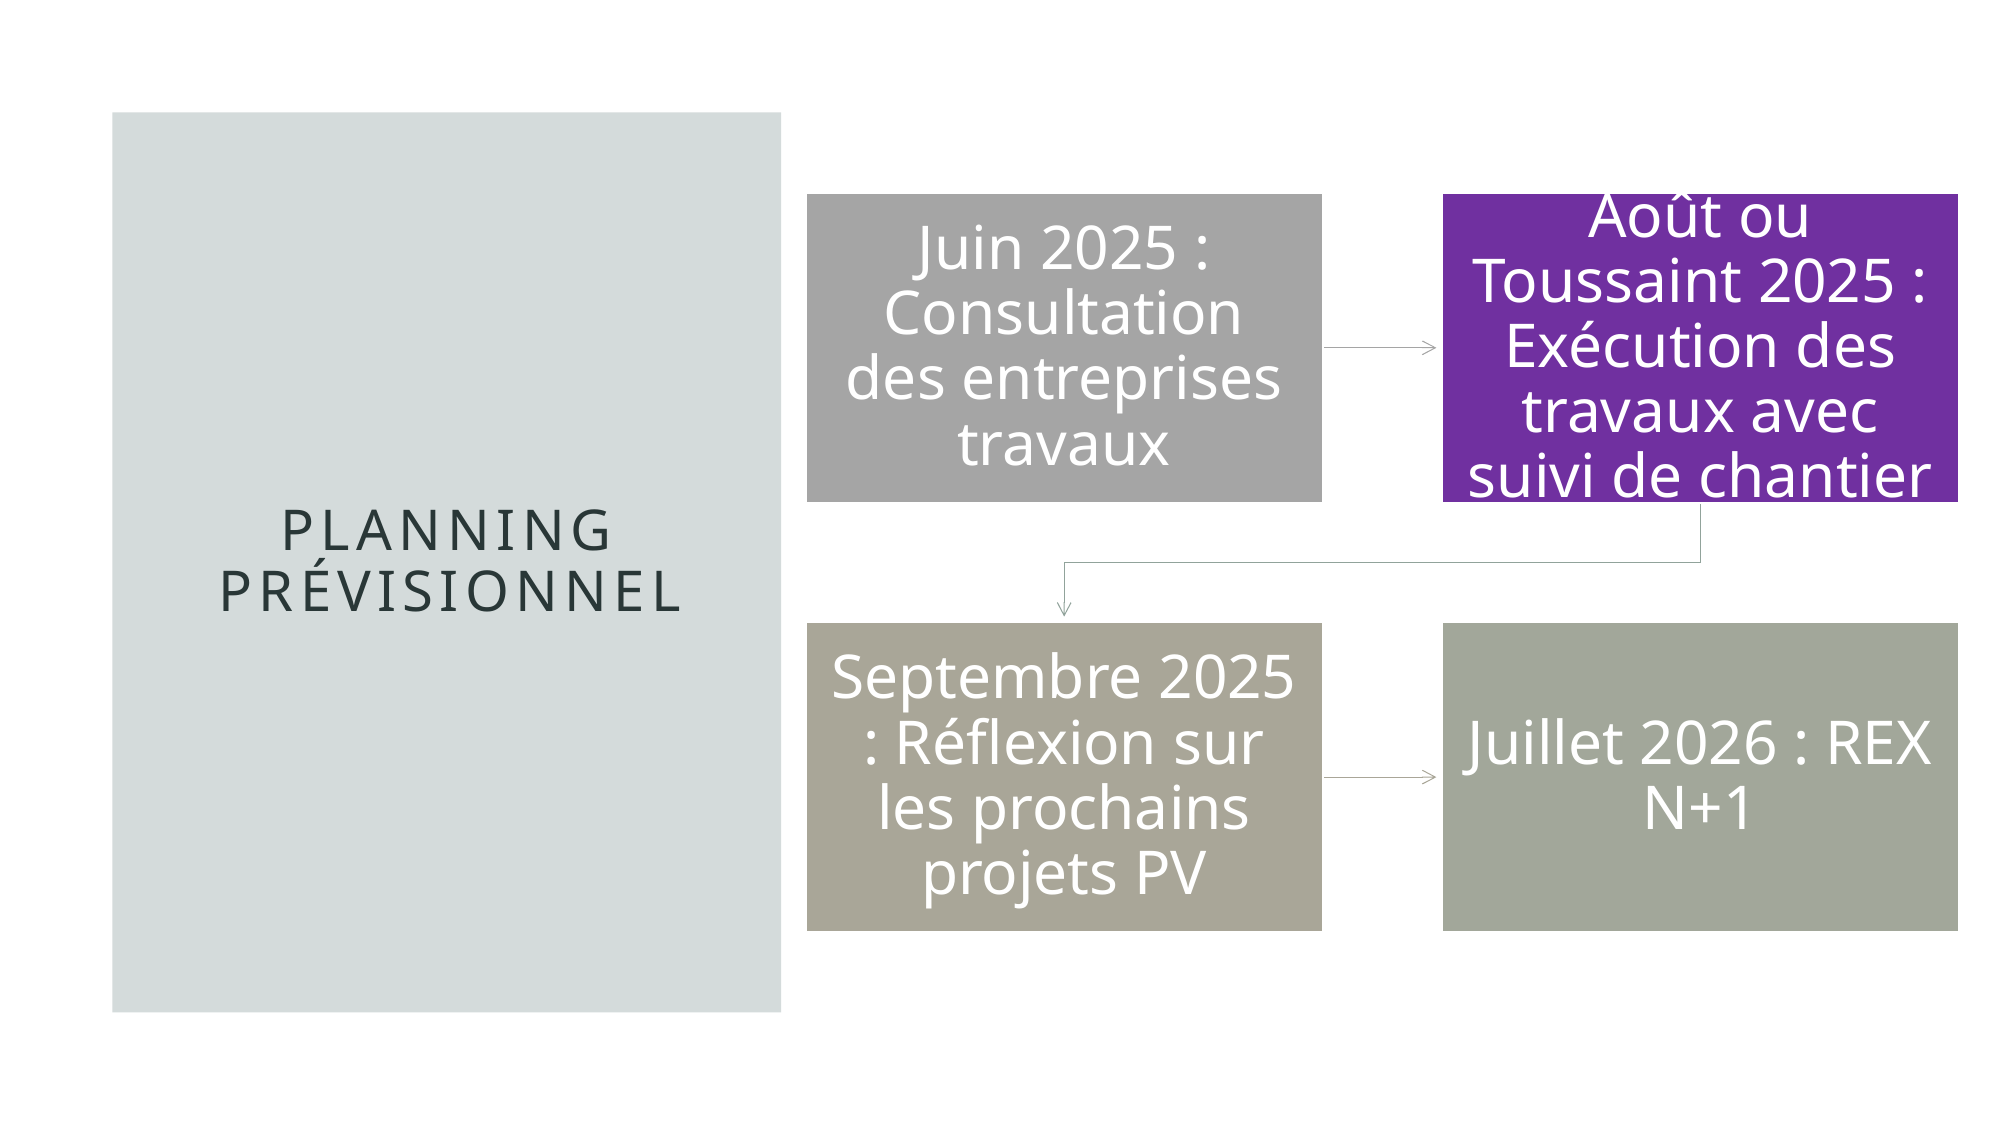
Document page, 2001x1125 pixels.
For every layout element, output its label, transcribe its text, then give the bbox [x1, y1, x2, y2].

text_box Septembre 2025 : Réflexion sur les prochains projets PV [805, 621, 1323, 933]
title Planning prévisionnel [187, 224, 712, 900]
text_box [112, 112, 782, 1013]
text_box Juin 2025 : Consultation des entreprises travaux [805, 192, 1323, 503]
text_box Juillet 2026 : REX N+1 [1441, 621, 1959, 933]
text_box Août ou Toussaint 2025 : Exécution des travaux avec suivi de chantier [1441, 192, 1959, 503]
